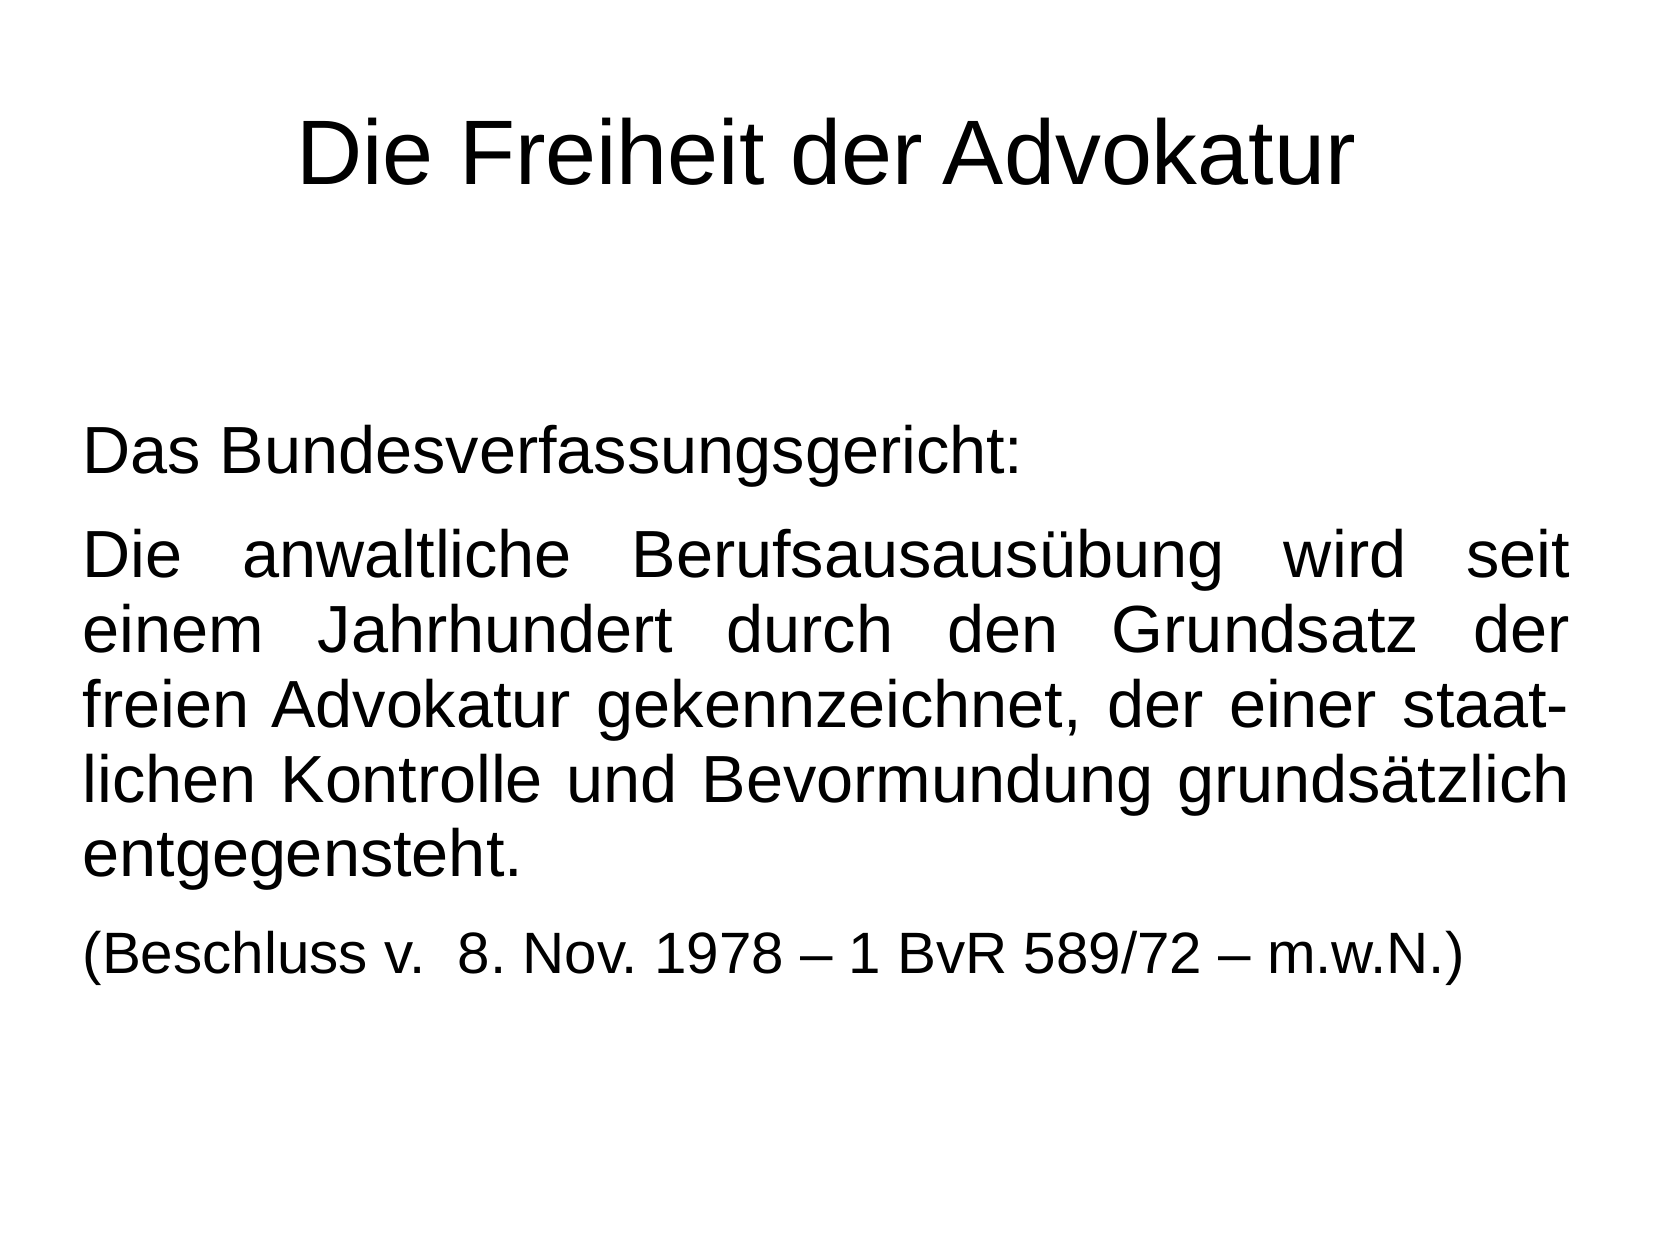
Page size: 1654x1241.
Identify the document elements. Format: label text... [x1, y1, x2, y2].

subtitle Das Bundesverfassungsgericht: Die anwaltliche Berufsausausübung wird seit einem Jahrhundert durch den Grundsatz der freien Advokatur gekennzeichnet, der einer staat-lichen Kontrolle und Bevormundung grundsätzlich entgegensteht. (Beschluss v. 8. Nov. 1978 – 1 BvR 589/72 – m.w.N.) [82, 297, 1571, 1102]
title Die Freiheit der Advokatur [82, 49, 1571, 257]
